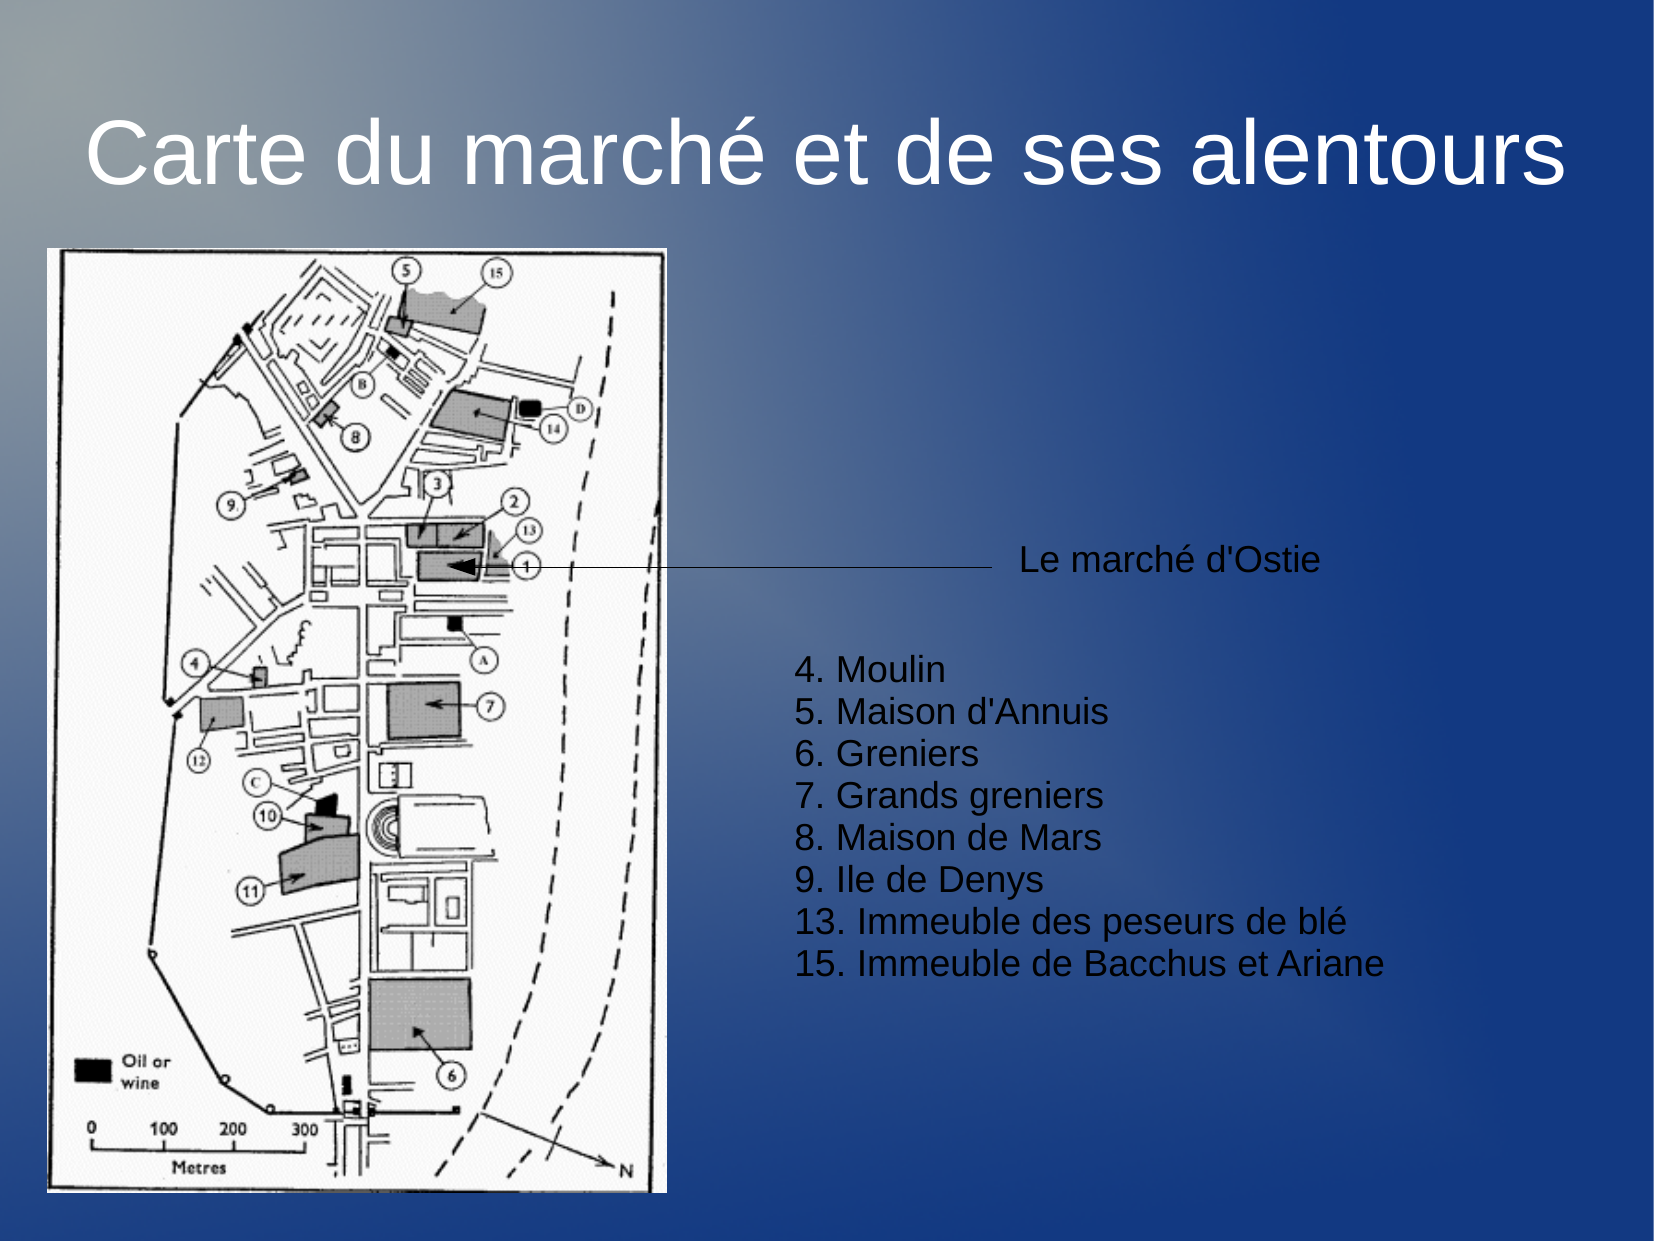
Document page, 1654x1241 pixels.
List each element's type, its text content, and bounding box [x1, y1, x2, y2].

picture [0, 0, 1654, 1241]
text_box 4. Moulin 5. Maison d'Annuis 6. Greniers 7. Grands greniers 8. Maison de Mars 9. Ile de Denys 13. Immeuble des peseurs de blé 15. Immeuble de Bacchus et Ariane [779, 598, 1524, 993]
text_box Le marché d'Ostie [1003, 531, 1571, 589]
title Carte du marché et de ses alentours [82, 49, 1571, 257]
